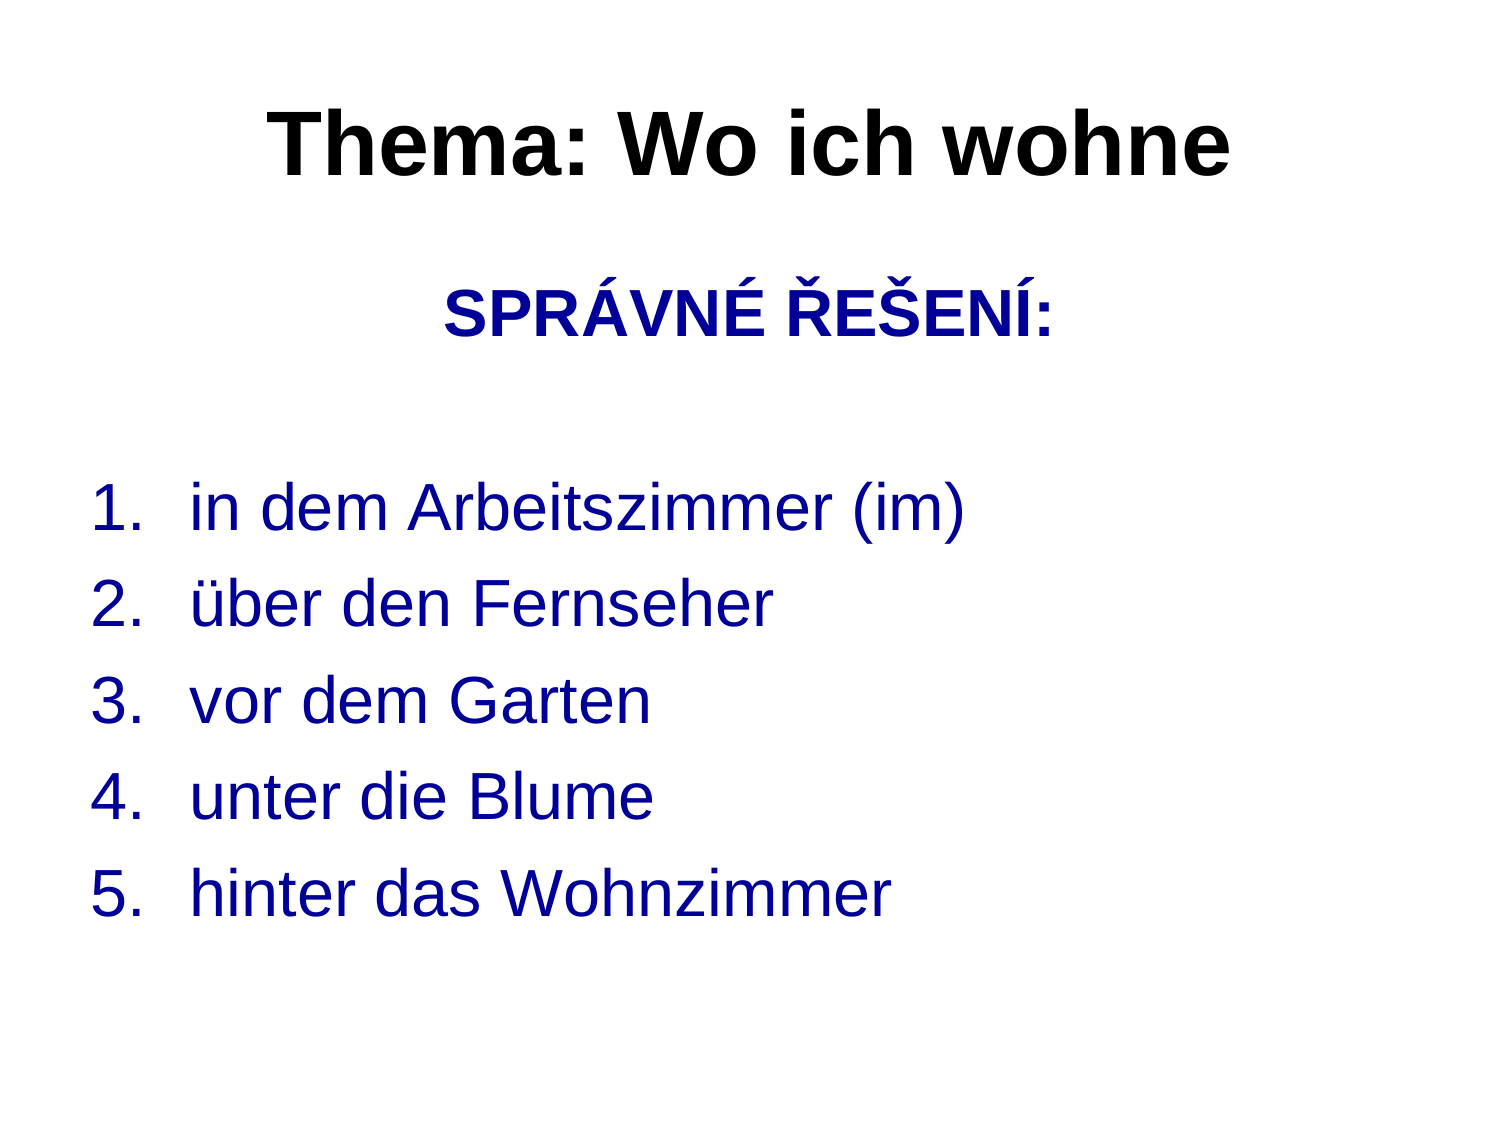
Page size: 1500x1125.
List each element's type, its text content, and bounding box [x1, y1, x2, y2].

title Thema: Wo ich wohne [75, 45, 1426, 233]
list SPRÁVNÉ ŘEŠENÍ: in dem Arbeitszimmer (im) über den Fernseher vor dem Garten unter die Blume hinter das Wohnzimmer [75, 262, 1426, 1006]
